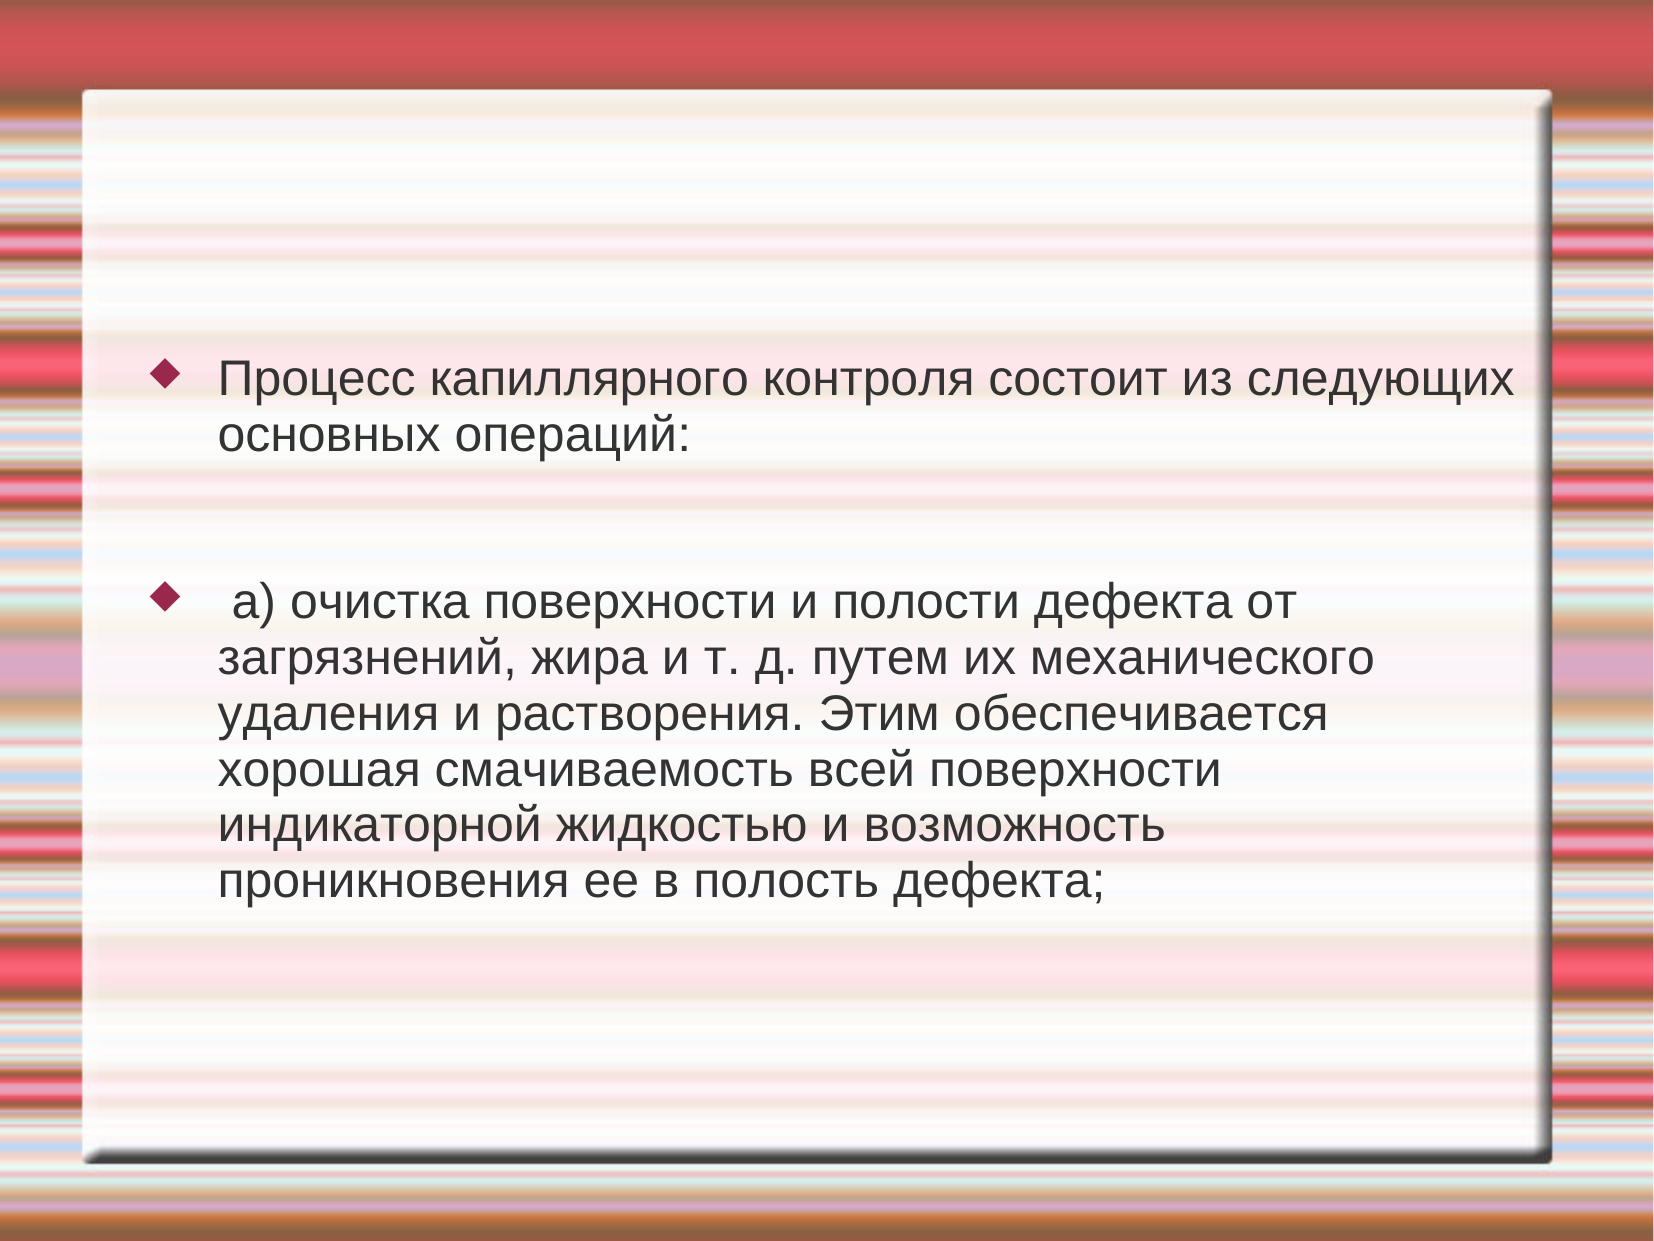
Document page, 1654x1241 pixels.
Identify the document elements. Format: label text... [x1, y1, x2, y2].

picture [0, 0, 1654, 1241]
list Процесс капиллярного контроля состоит из следующих основных операций: а) очистка поверхности и полости дефекта от загрязнений, жира и т. д. путем их механического удаления и растворения. Этим обеспечивается хорошая смачиваемость всей поверхности индикаторной жидкостью и возможность проникновения ее в полость дефекта; [134, 350, 1516, 1132]
